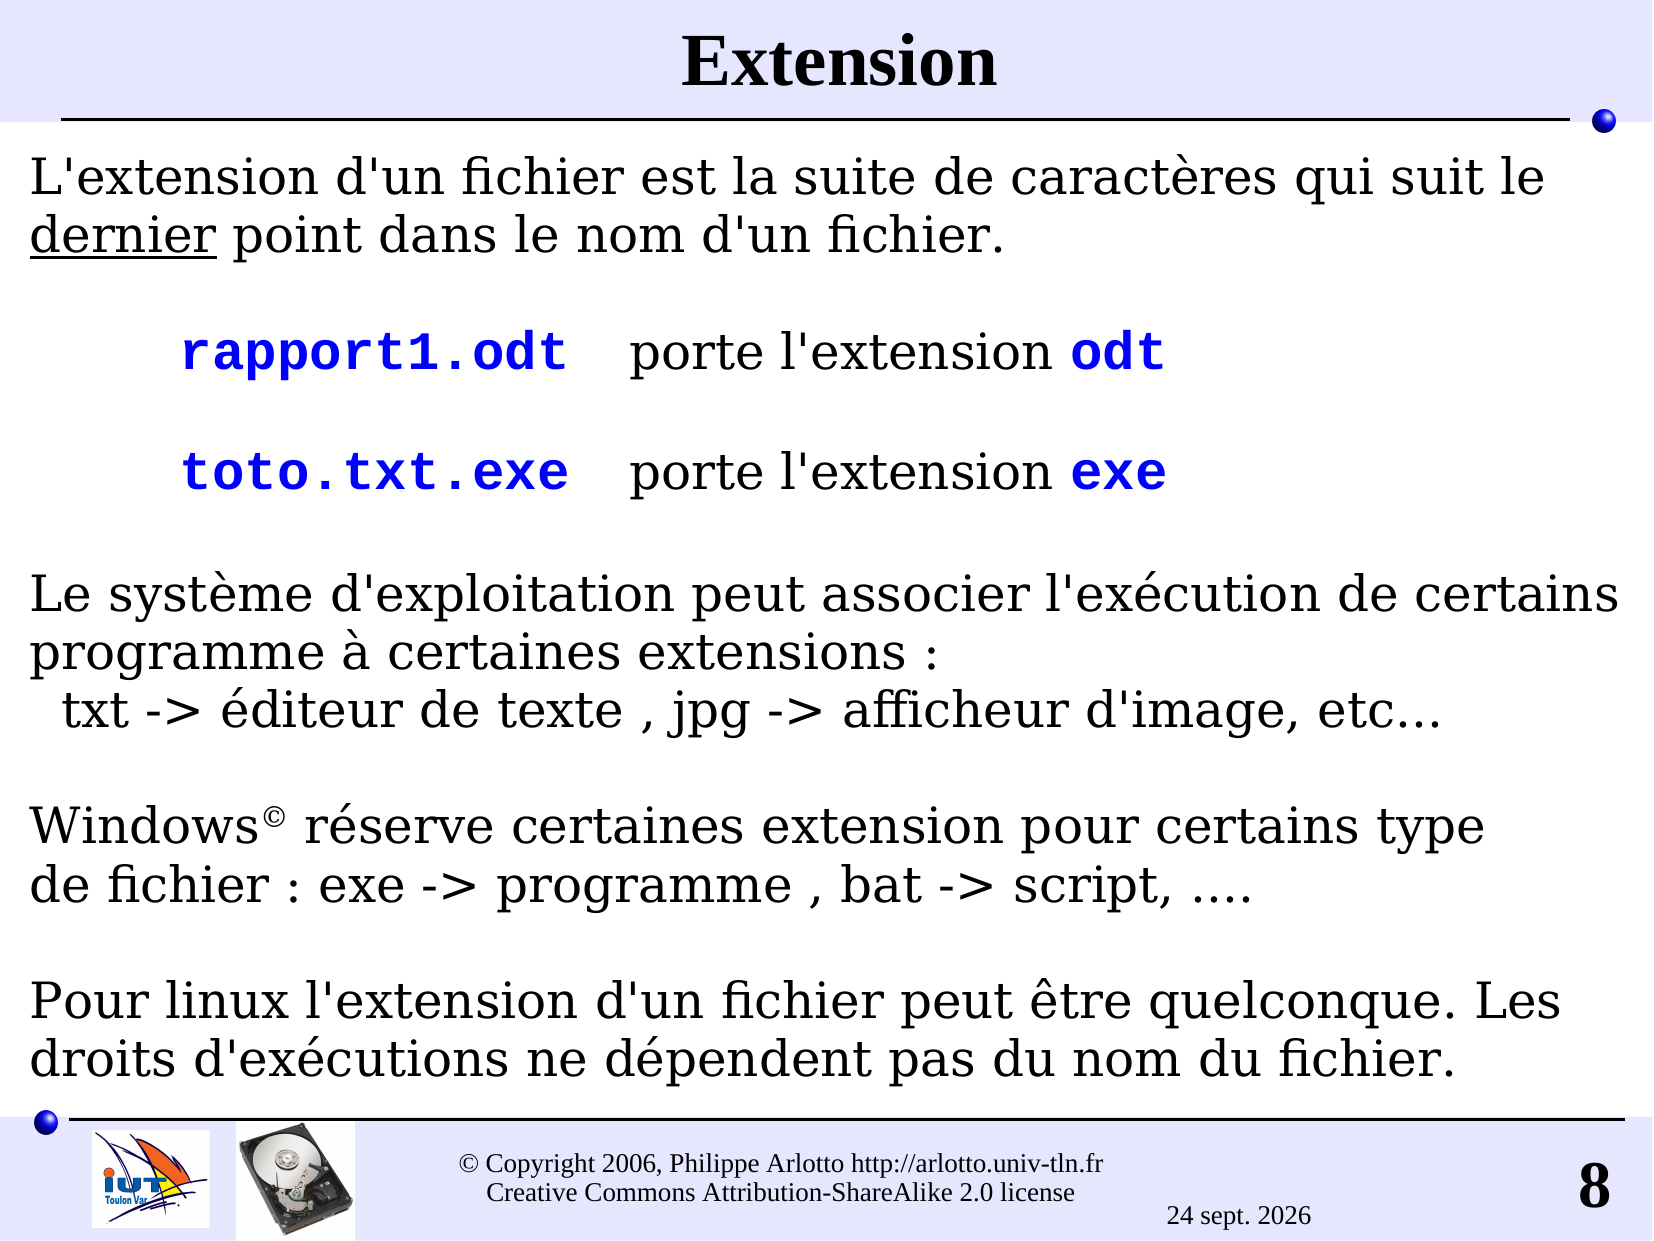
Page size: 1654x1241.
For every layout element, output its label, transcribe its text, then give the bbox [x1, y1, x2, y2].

text_box L'extension d'un fichier est la suite de caractères qui suit le dernier point dans le nom d'un fichier. rapport1.odt porte l'extension odt toto.txt.exe porte l'extension exe Le système d'exploitation peut associer l'exécution de certains programme à certaines extensions : txt -> éditeur de texte , jpg -> afficheur d'image, etc... Windows© réserve certaines extension pour certains type de fichier : exe -> programme , bat -> script, .... Pour linux l'extension d'un fichier peut être quelconque. Les droits d'exécutions ne dépendent pas du nom du fichier. [29, 147, 1621, 1091]
title Extension [95, 14, 1585, 107]
picture [236, 1121, 355, 1241]
